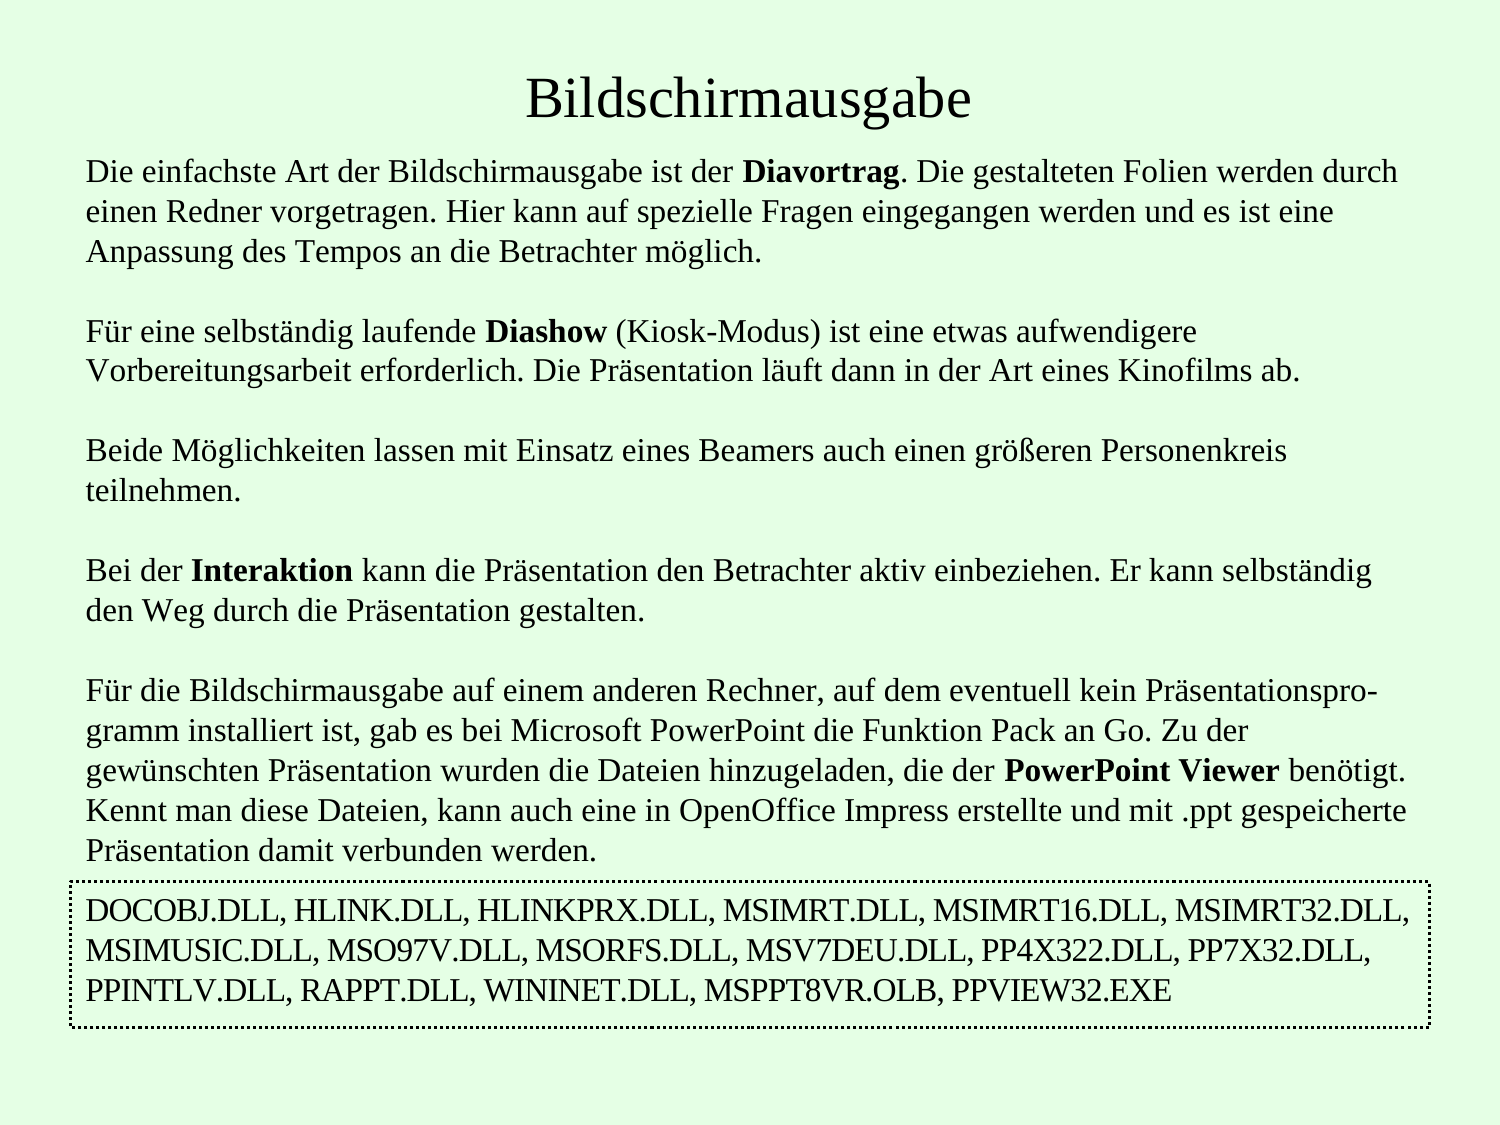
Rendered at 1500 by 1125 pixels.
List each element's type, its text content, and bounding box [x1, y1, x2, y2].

text_box DOCOBJ.DLL, HLINK.DLL, HLINKPRX.DLL, MSIMRT.DLL, MSIMRT16.DLL, MSIMRT32.DLL, MSIMUSIC.DLL, MSO97V.DLL, MSORFS.DLL, MSV7DEU.DLL, PP4X322.DLL, PP7X32.DLL, PPINTLV.DLL, RAPPT.DLL, WININET.DLL, MSPPT8VR.OLB, PPVIEW32.EXE [70, 881, 1430, 1016]
title Bildschirmausgabe [112, 16, 1385, 141]
text_box Die einfachste Art der Bildschirmausgabe ist der Diavortrag. Die gestalteten Folien werden durch einen Redner vorgetragen. Hier kann auf spezielle Fragen eingegangen werden und es ist eine Anpassung des Tempos an die Betrachter möglich. Für eine selbständig laufende Diashow (Kiosk-Modus) ist eine etwas aufwendigere Vorbereitungsarbeit erforderlich. Die Präsentation läuft dann in der Art eines Kinofilms ab. Beide Möglichkeiten lassen mit Einsatz eines Beamers auch einen größeren Personenkreis teilnehmen. Bei der Interaktion kann die Präsentation den Betrachter aktiv einbeziehen. Er kann selbständig den Weg durch die Präsentation gestalten. Für die Bildschirmausgabe auf einem anderen Rechner, auf dem eventuell kein Präsentationspro-gramm installiert ist, gab es bei Microsoft PowerPoint die Funktion Pack an Go. Zu der gewünschten Präsentation wurden die Dateien hinzugeladen, die der PowerPoint Viewer benötigt. Kennt man diese Dateien, kann auch eine in OpenOffice Impress erstellte und mit .ppt gespeicherte Präsentation damit verbunden werden. [70, 141, 1441, 877]
